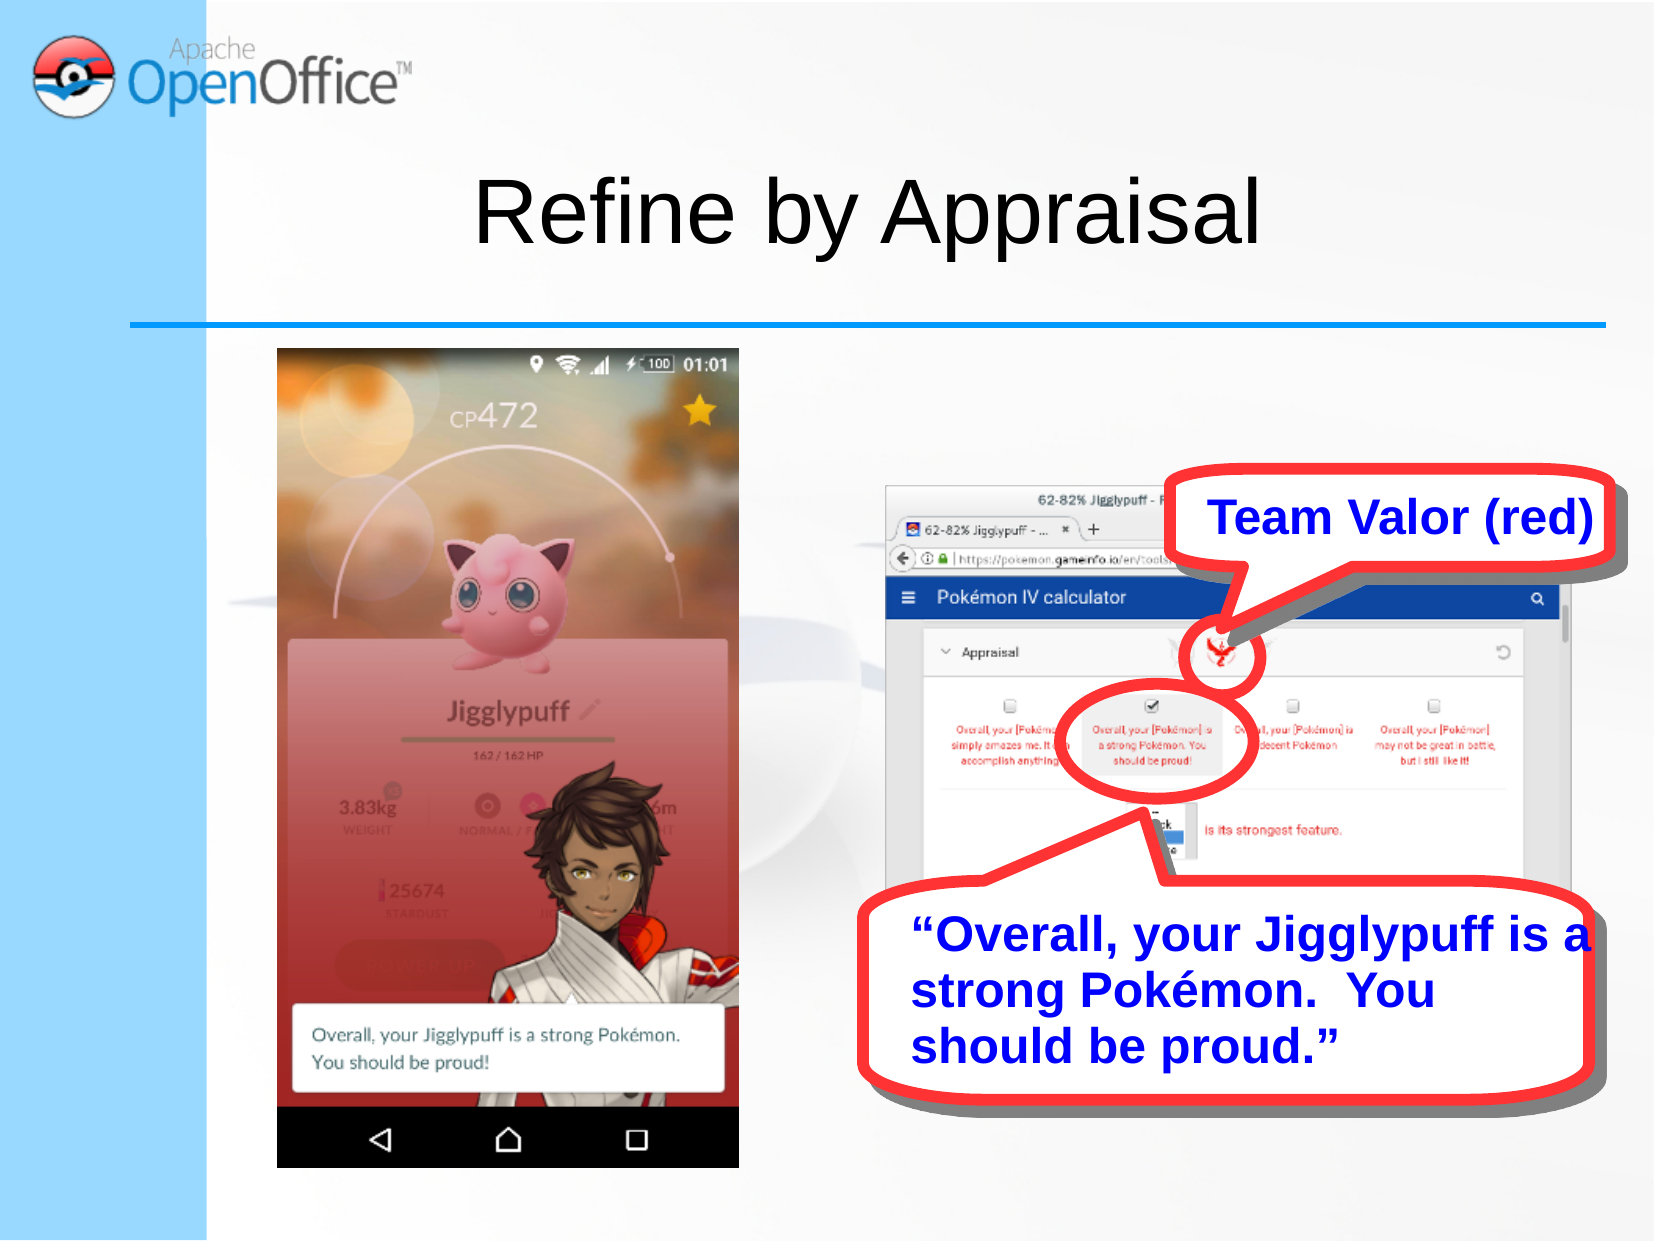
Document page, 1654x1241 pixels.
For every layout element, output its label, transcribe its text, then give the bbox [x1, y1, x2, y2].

text_box “Overall, your Jigglypuff is a strong Pokémon. You should be proud.” [862, 812, 1590, 1100]
title Refine by Appraisal [165, 108, 1571, 316]
text_box Team Valor (red) [1169, 468, 1610, 629]
picture [31, 2, 1654, 1241]
